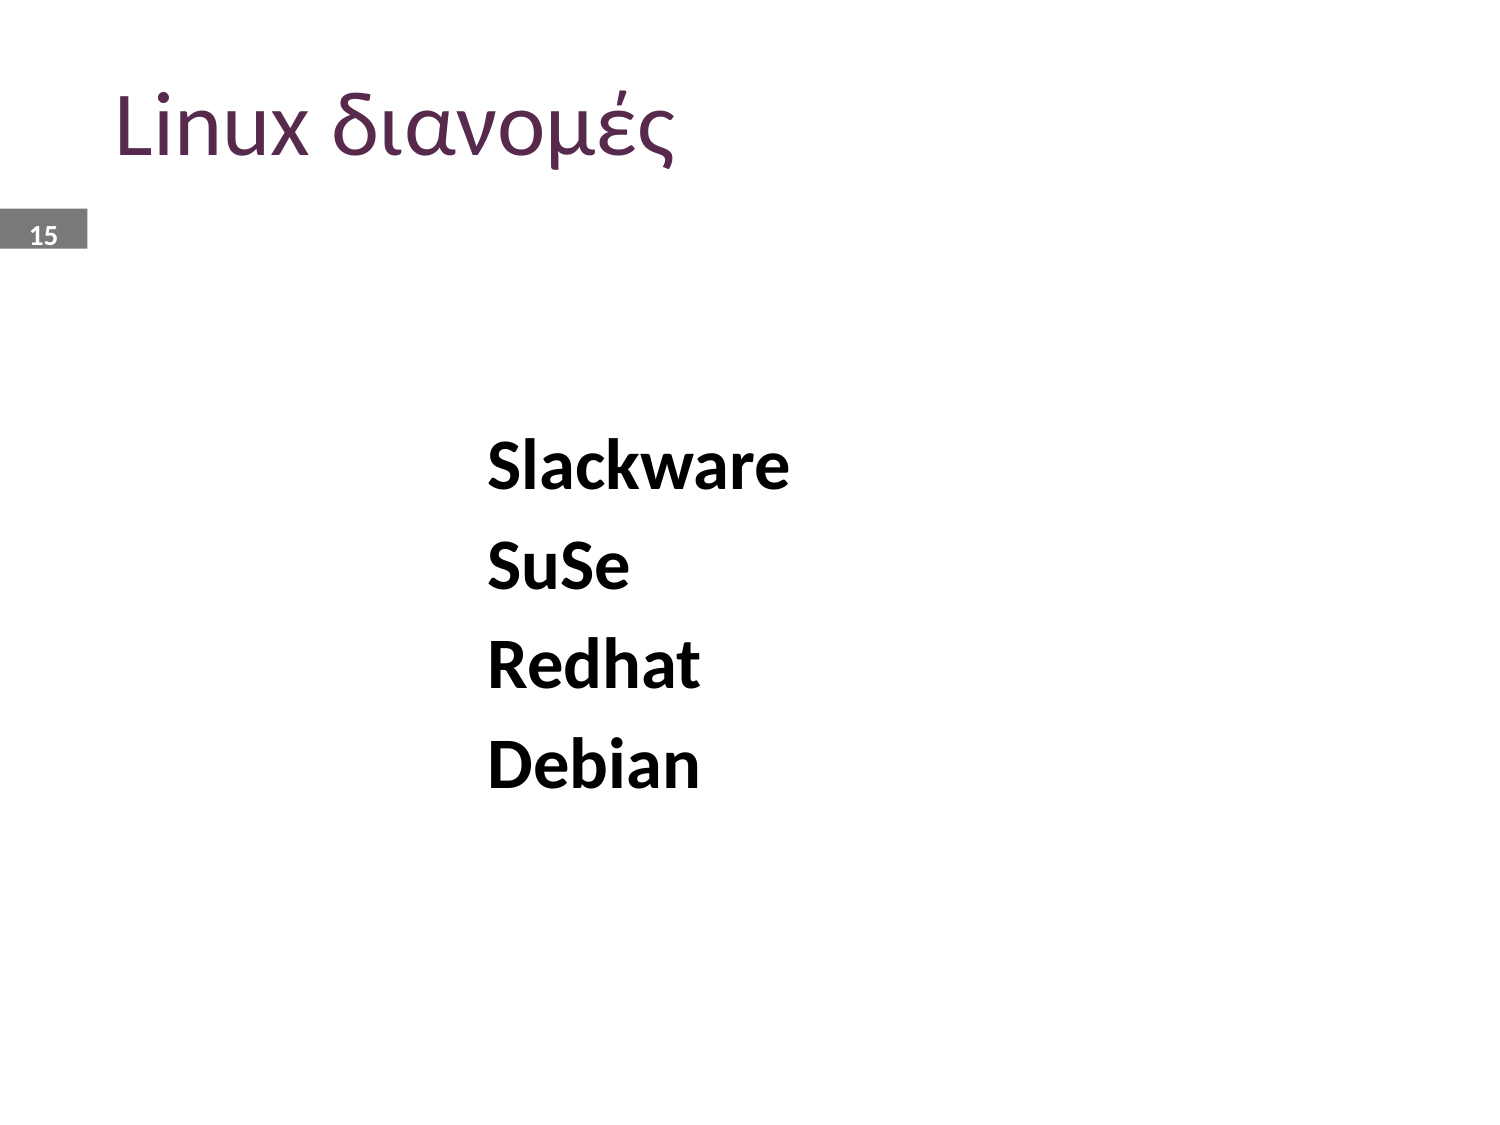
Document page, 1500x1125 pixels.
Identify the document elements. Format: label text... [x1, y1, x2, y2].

title Linux διανομές [99, 37, 1438, 201]
list Slackware SuSe Redhat Debian [472, 410, 1270, 811]
text_box [0, 208, 88, 249]
